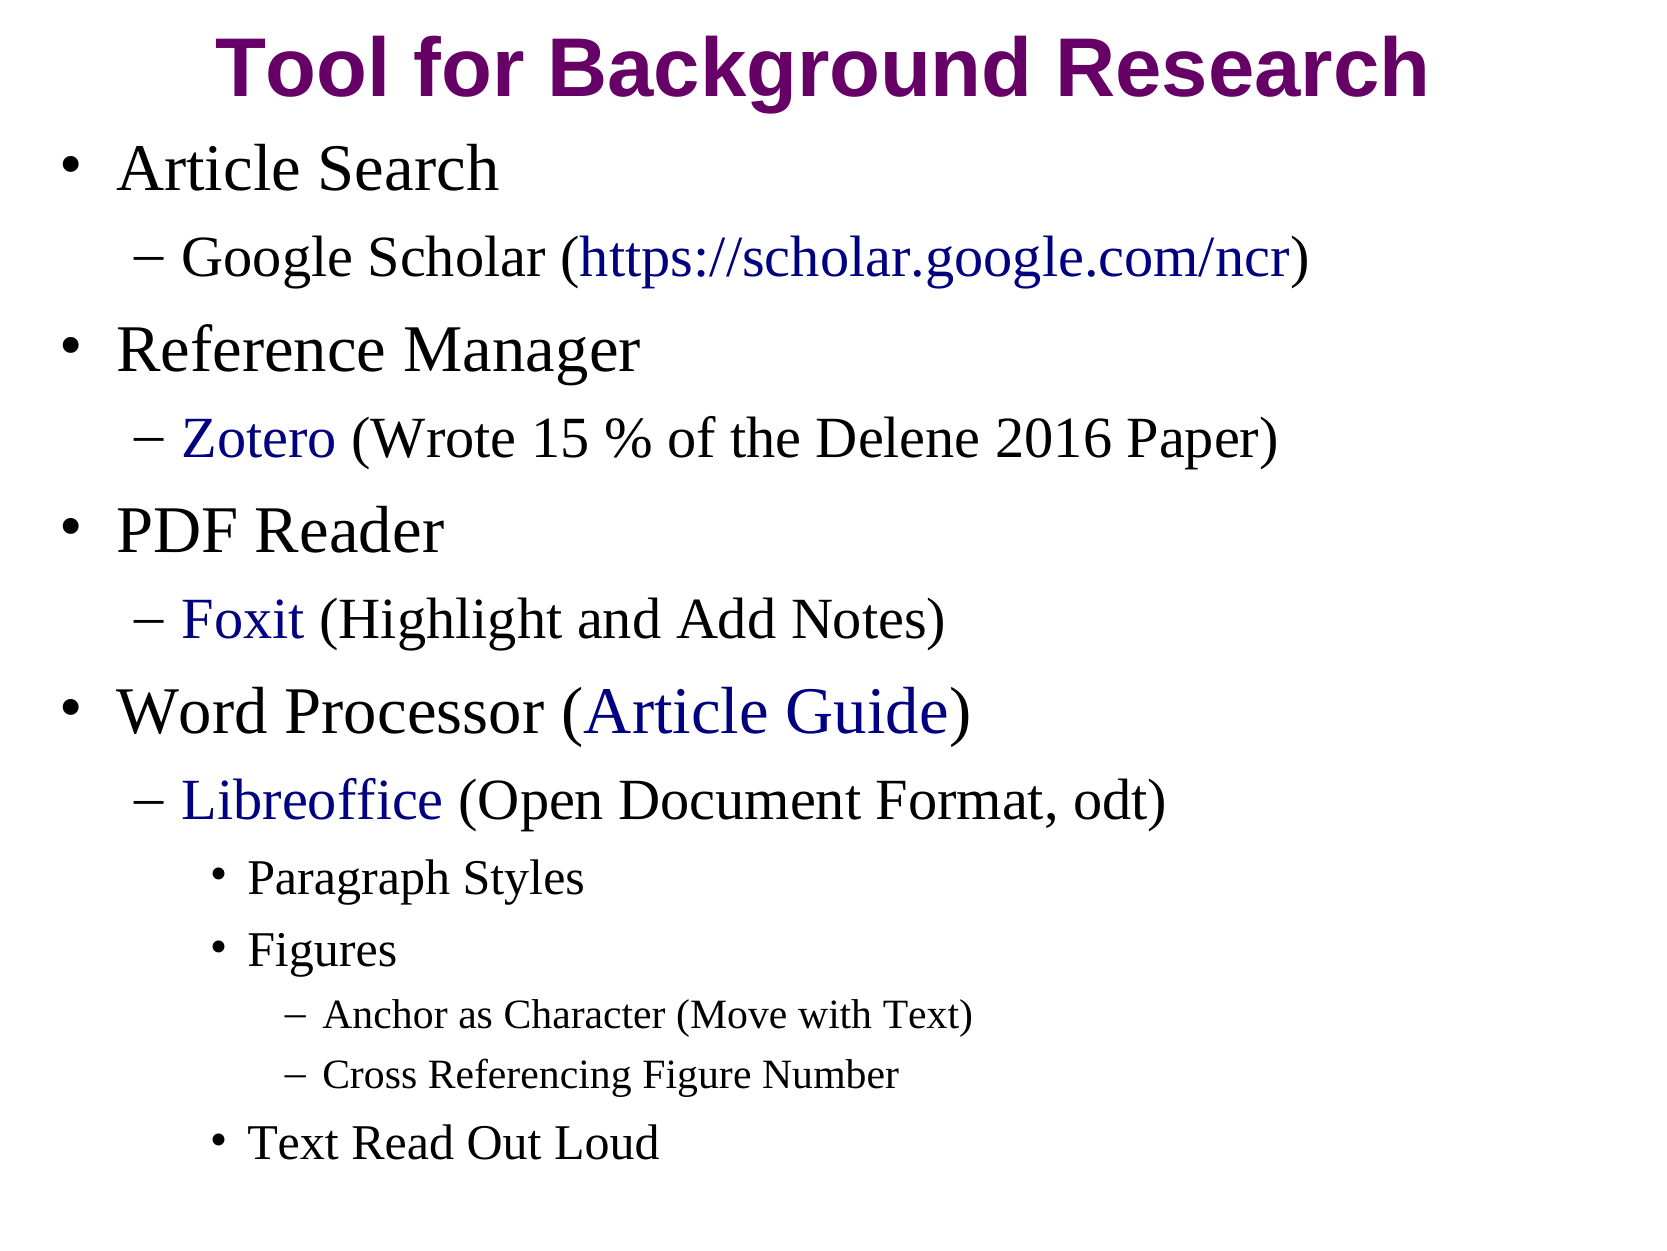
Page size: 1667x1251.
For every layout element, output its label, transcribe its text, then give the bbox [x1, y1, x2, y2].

title Tool for Background Research [0, 5, 1667, 121]
list Article Search Google Scholar (https://scholar.google.com/ncr) Reference Manager Zotero (Wrote 15 % of the Delene 2016 Paper) PDF Reader Foxit (Highlight and Add Notes) Word Processor (Article Guide) Libreoffice (Open Document Format, odt) Paragraph Styles Figures Anchor as Character (Move with Text) Cross Referencing Figure Number Text Read Out Loud [45, 116, 1636, 1178]
